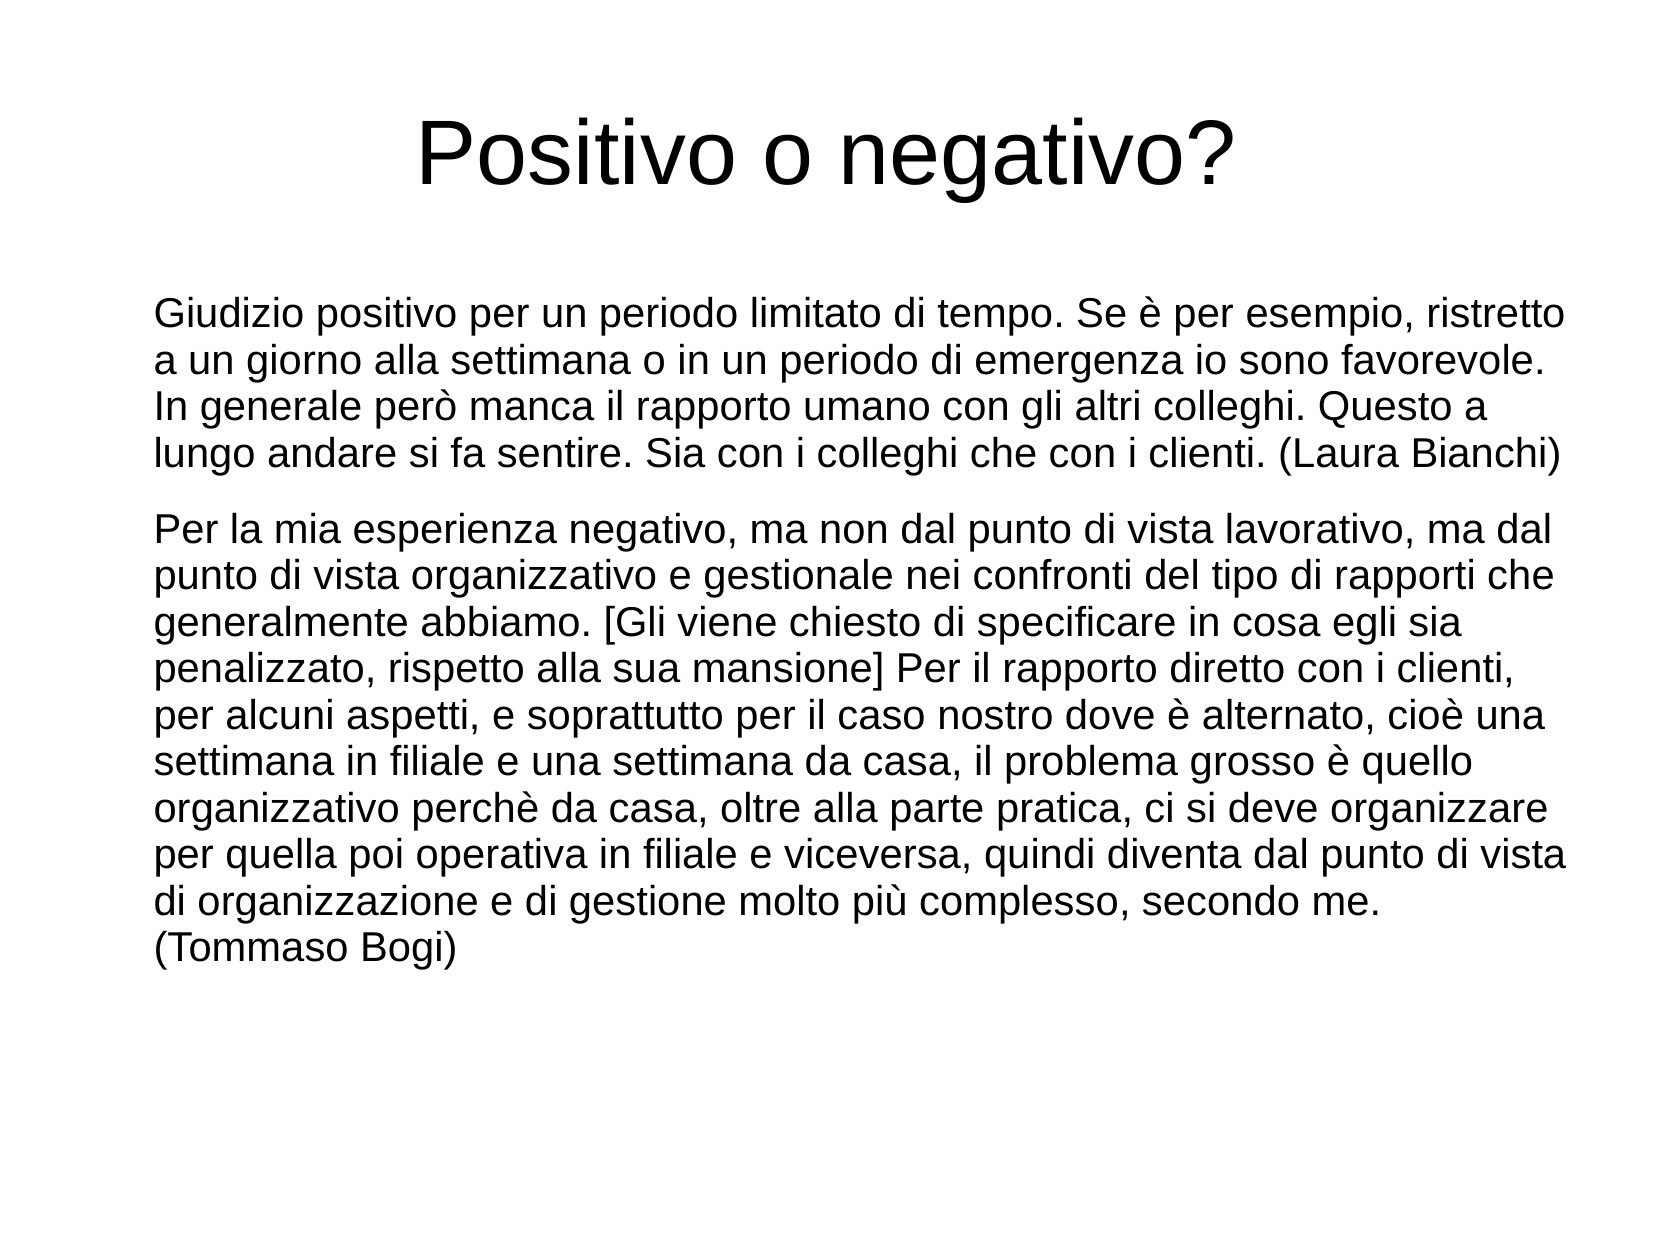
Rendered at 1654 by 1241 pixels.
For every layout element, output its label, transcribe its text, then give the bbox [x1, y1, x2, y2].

list Giudizio positivo per un periodo limitato di tempo. Se è per esempio, ristretto a un giorno alla settimana o in un periodo di emergenza io sono favorevole. In generale però manca il rapporto umano con gli altri colleghi. Questo a lungo andare si fa sentire. Sia con i colleghi che con i clienti. (Laura Bianchi) Per la mia esperienza negativo, ma non dal punto di vista lavorativo, ma dal punto di vista organizzativo e gestionale nei confronti del tipo di rapporti che generalmente abbiamo. [Gli viene chiesto di specificare in cosa egli sia penalizzato, rispetto alla sua mansione] Per il rapporto diretto con i clienti, per alcuni aspetti, e soprattutto per il caso nostro dove è alternato, cioè una settimana in filiale e una settimana da casa, il problema grosso è quello organizzativo perchè da casa, oltre alla parte pratica, ci si deve organizzare per quella poi operativa in filiale e viceversa, quindi diventa dal punto di vista di organizzazione e di gestione molto più complesso, secondo me. (Tommaso Bogi) [82, 290, 1571, 1109]
title Positivo o negativo? [82, 49, 1571, 257]
